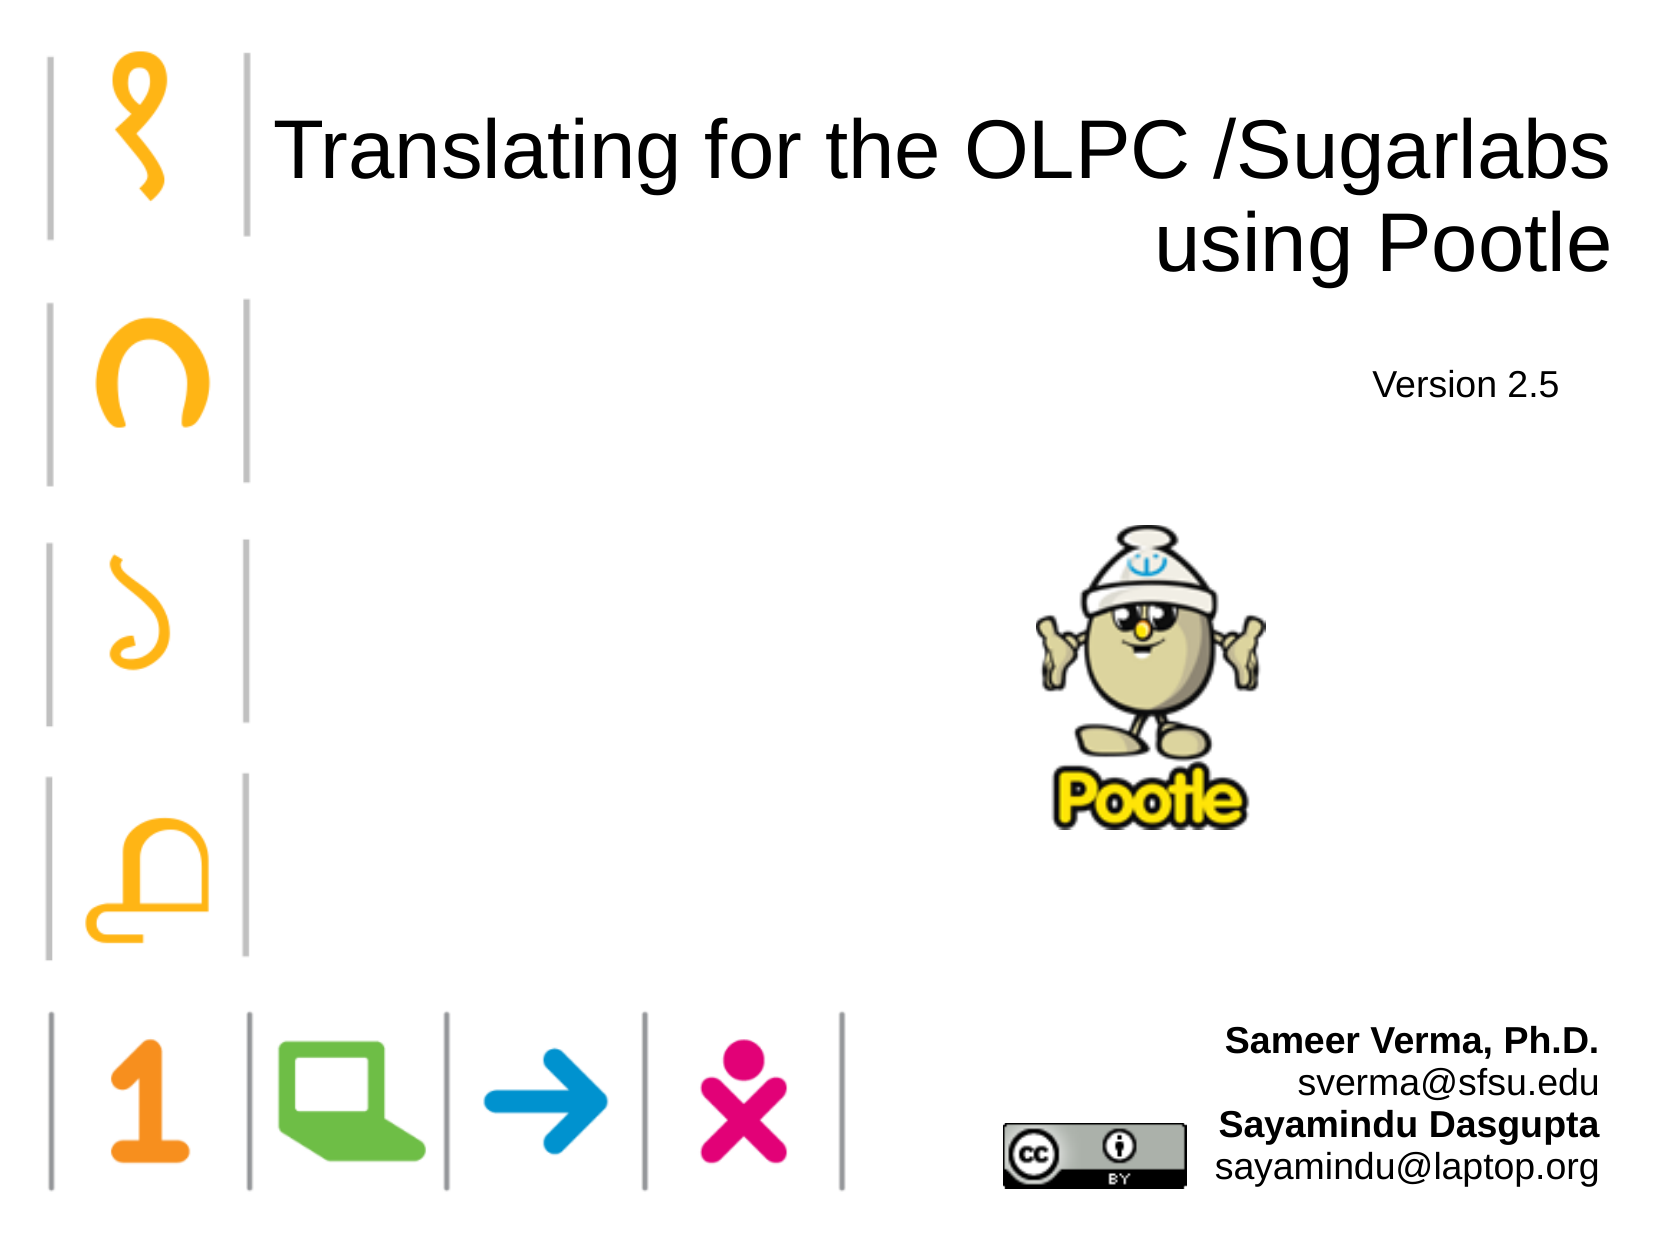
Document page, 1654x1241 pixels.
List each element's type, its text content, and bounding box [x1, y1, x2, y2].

text_box Version 2.5 [1357, 355, 1578, 413]
picture [1003, 1123, 1187, 1189]
title Translating for the OLPC /Sugarlabs using Pootle [225, 92, 1613, 301]
text_box Sameer Verma, Ph.D. sverma@sfsu.edu Sayamindu Dasgupta sayamindu@laptop.org [1200, 1012, 1616, 1196]
picture [28, 10, 860, 1206]
picture [1036, 525, 1266, 830]
